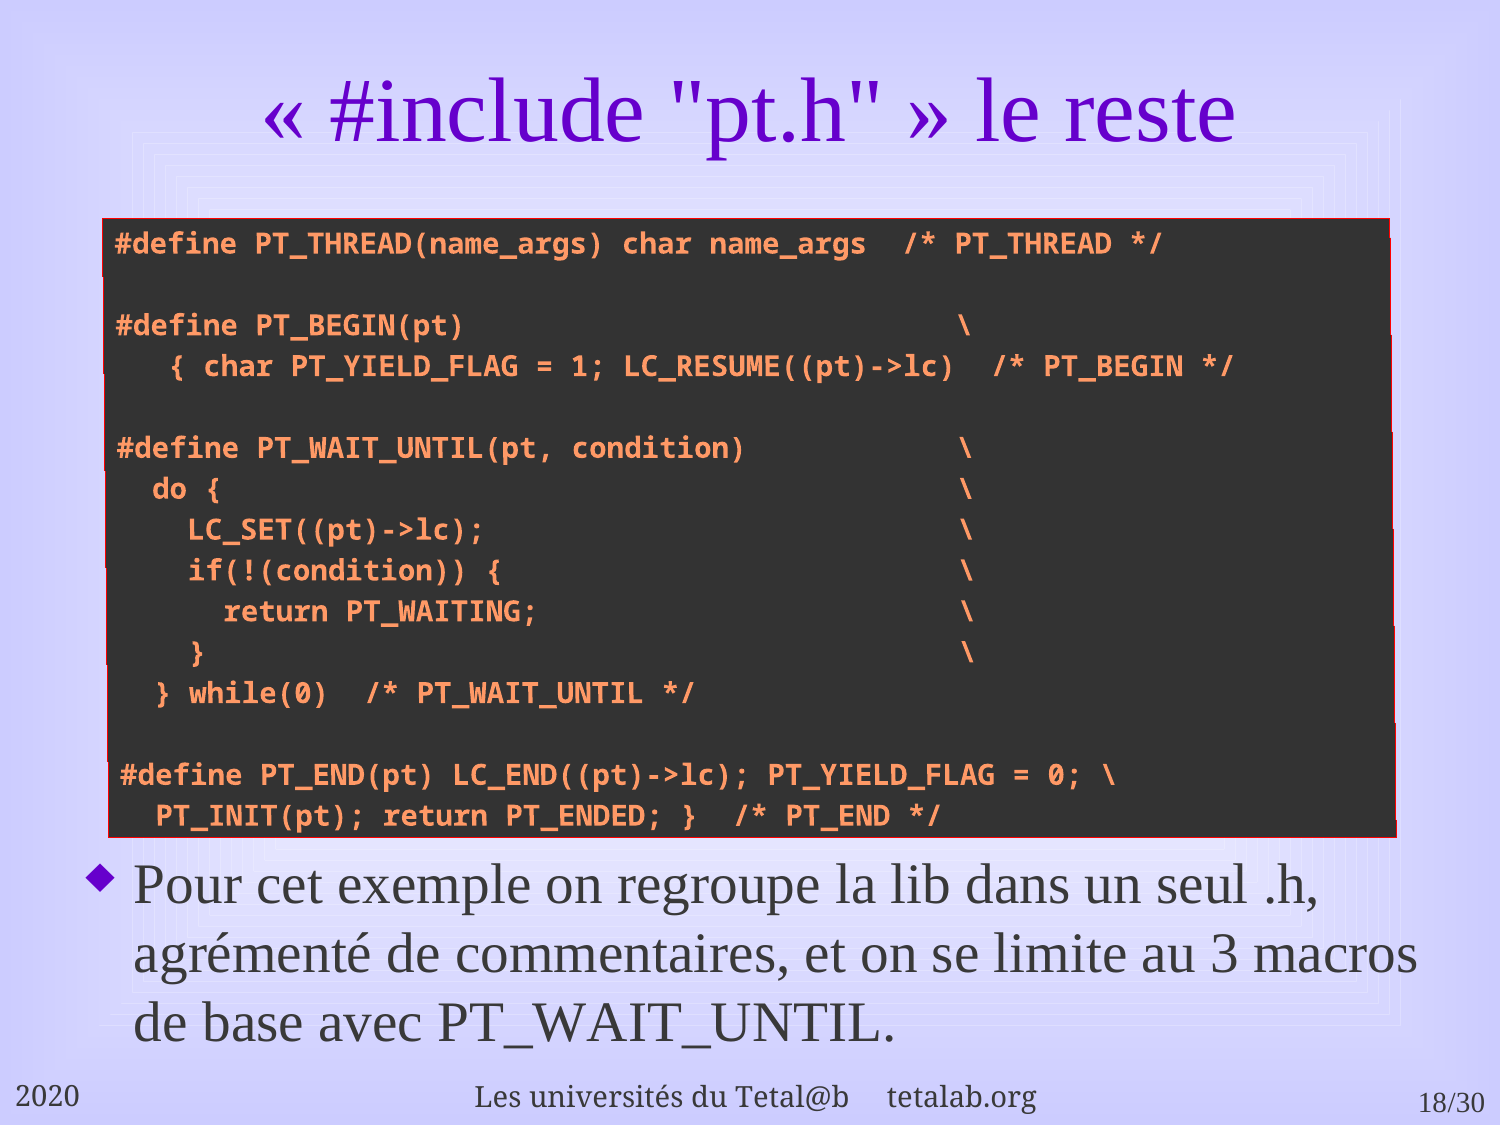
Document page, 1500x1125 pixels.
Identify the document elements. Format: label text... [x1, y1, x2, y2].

title « #include "pt.h" » le reste [0, 5, 1500, 204]
list Pour cet exemple on regroupe la lib dans un seul .h, agrémenté de commentaires, et on se limite au 3 macros de base avec PT_WAIT_UNTIL. [70, 838, 1453, 1063]
text_box #define PT_THREAD(name_args) char name_args /* PT_THREAD */ #define PT_BEGIN(pt) \ { char PT_YIELD_FLAG = 1; LC_RESUME((pt)->lc) /* PT_BEGIN */ #define PT_WAIT_UNTIL(pt, condition) \ do { \ LC_SET((pt)->lc); \ if(!(condition)) { \ return PT_WAITING; \ } \ } while(0) /* PT_WAIT_UNTIL */ #define PT_END(pt) LC_END((pt)->lc); PT_YIELD_FLAG = 0; \ PT_INIT(pt); return PT_ENDED; } /* PT_END */ [102, 218, 1397, 838]
